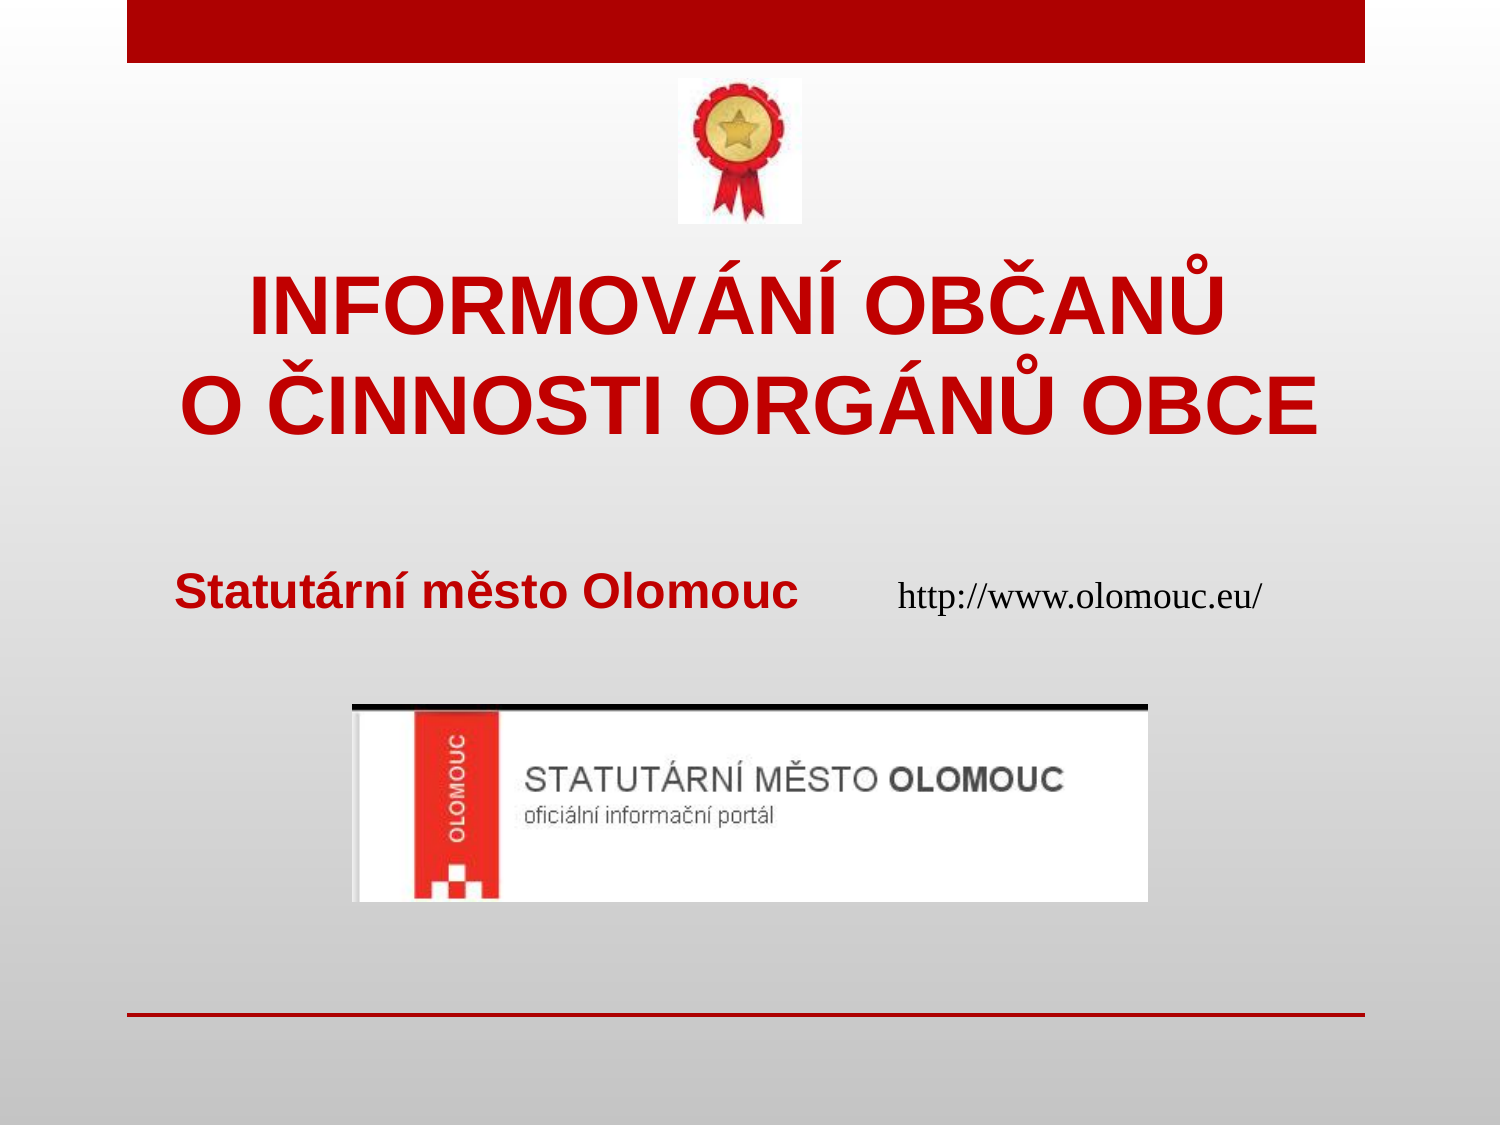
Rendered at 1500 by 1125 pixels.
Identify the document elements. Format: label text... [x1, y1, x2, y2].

text_box INFORMOVÁNÍ OBČANŮ O ČINNOSTI ORGÁNŮ OBCE [112, 243, 1388, 461]
picture [352, 704, 1148, 902]
text_box Statutární město Olomouc http://www.olomouc.eu/ [159, 550, 1365, 627]
picture [678, 78, 802, 224]
